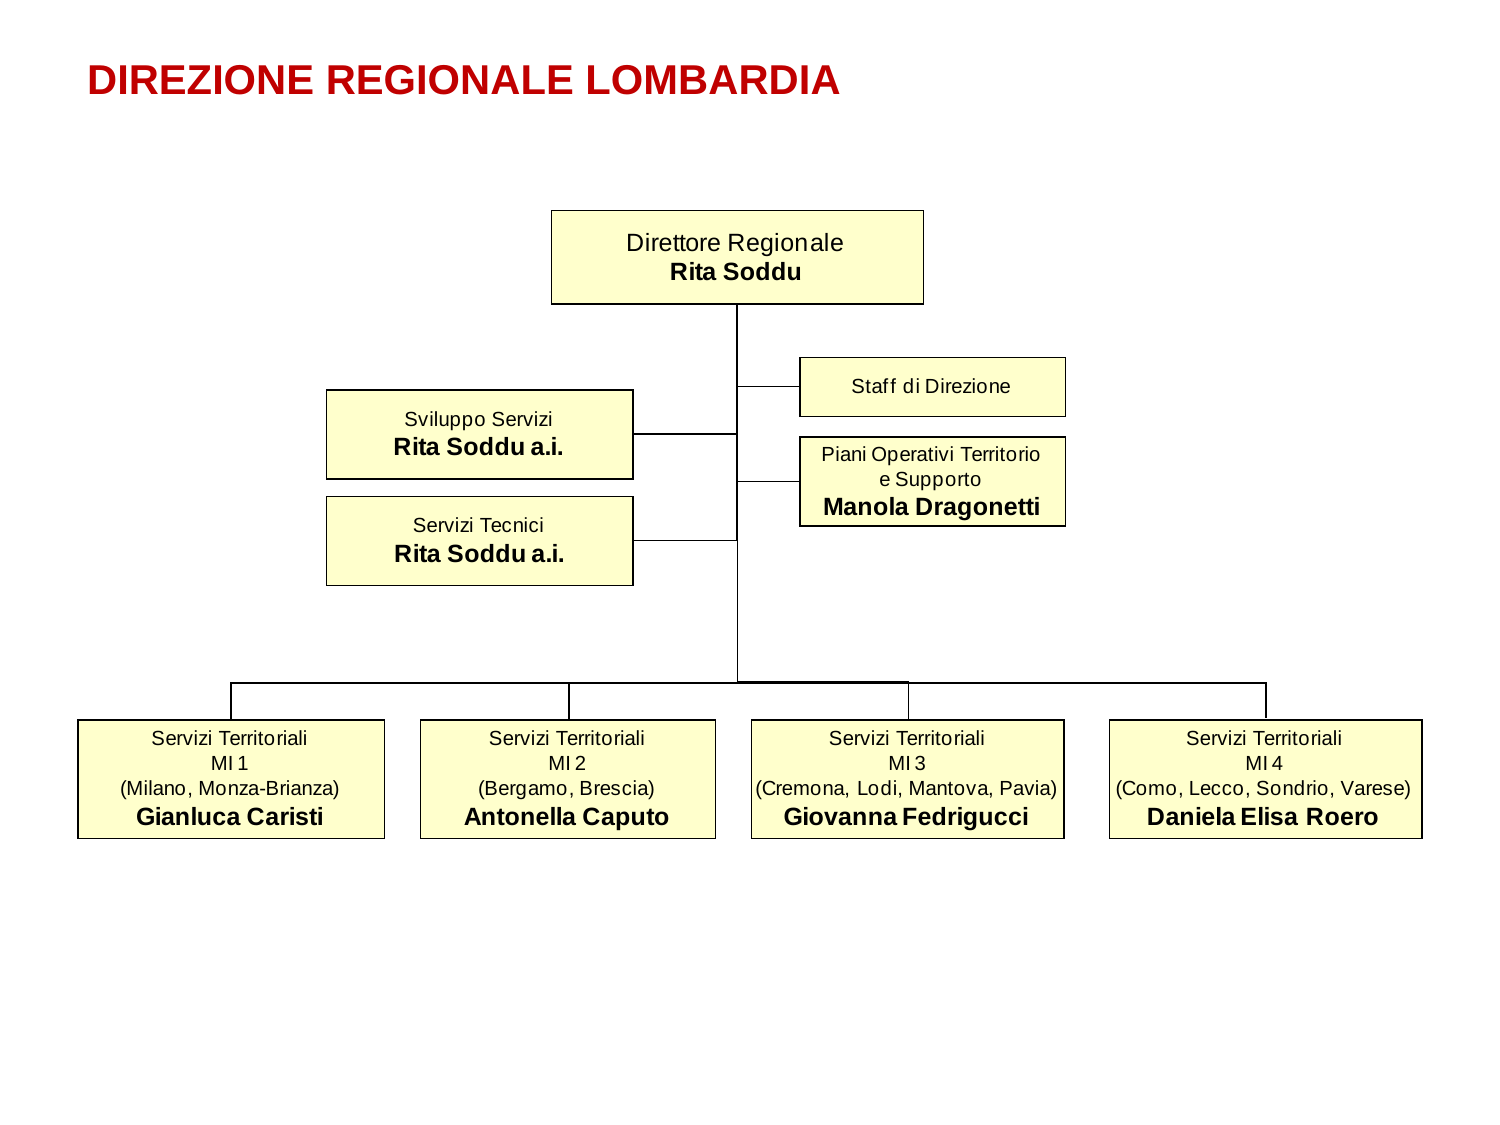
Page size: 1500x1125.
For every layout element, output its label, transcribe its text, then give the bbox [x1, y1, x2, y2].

picture [75, 208, 1425, 840]
title DIREZIONE REGIONALE LOMBARDIA [72, 45, 1462, 128]
